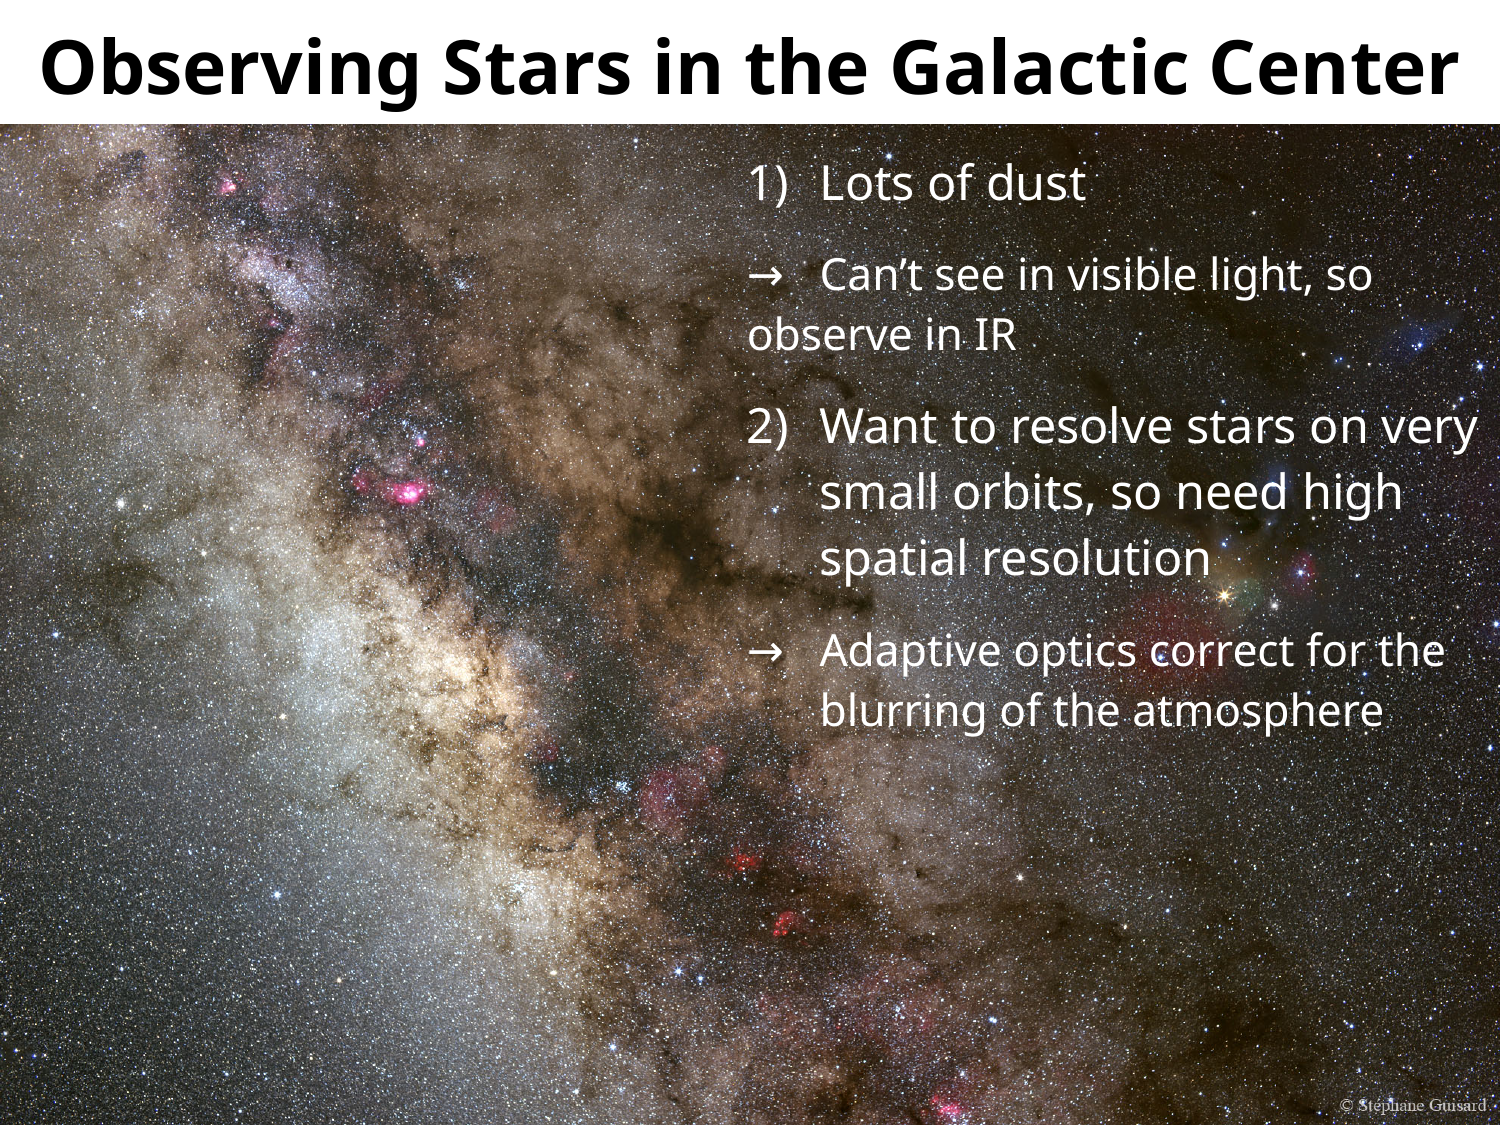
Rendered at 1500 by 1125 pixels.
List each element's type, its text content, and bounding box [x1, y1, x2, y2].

picture [0, 124, 1500, 1125]
title Observing Stars in the Galactic Center [30, 21, 1471, 109]
list 1) Lots of dust → Can’t see in visible light, so observe in IR 2) Want to resolve stars on very small orbits, so need high spatial resolution → Adaptive optics correct for the blurring of the atmosphere [746, 148, 1482, 801]
